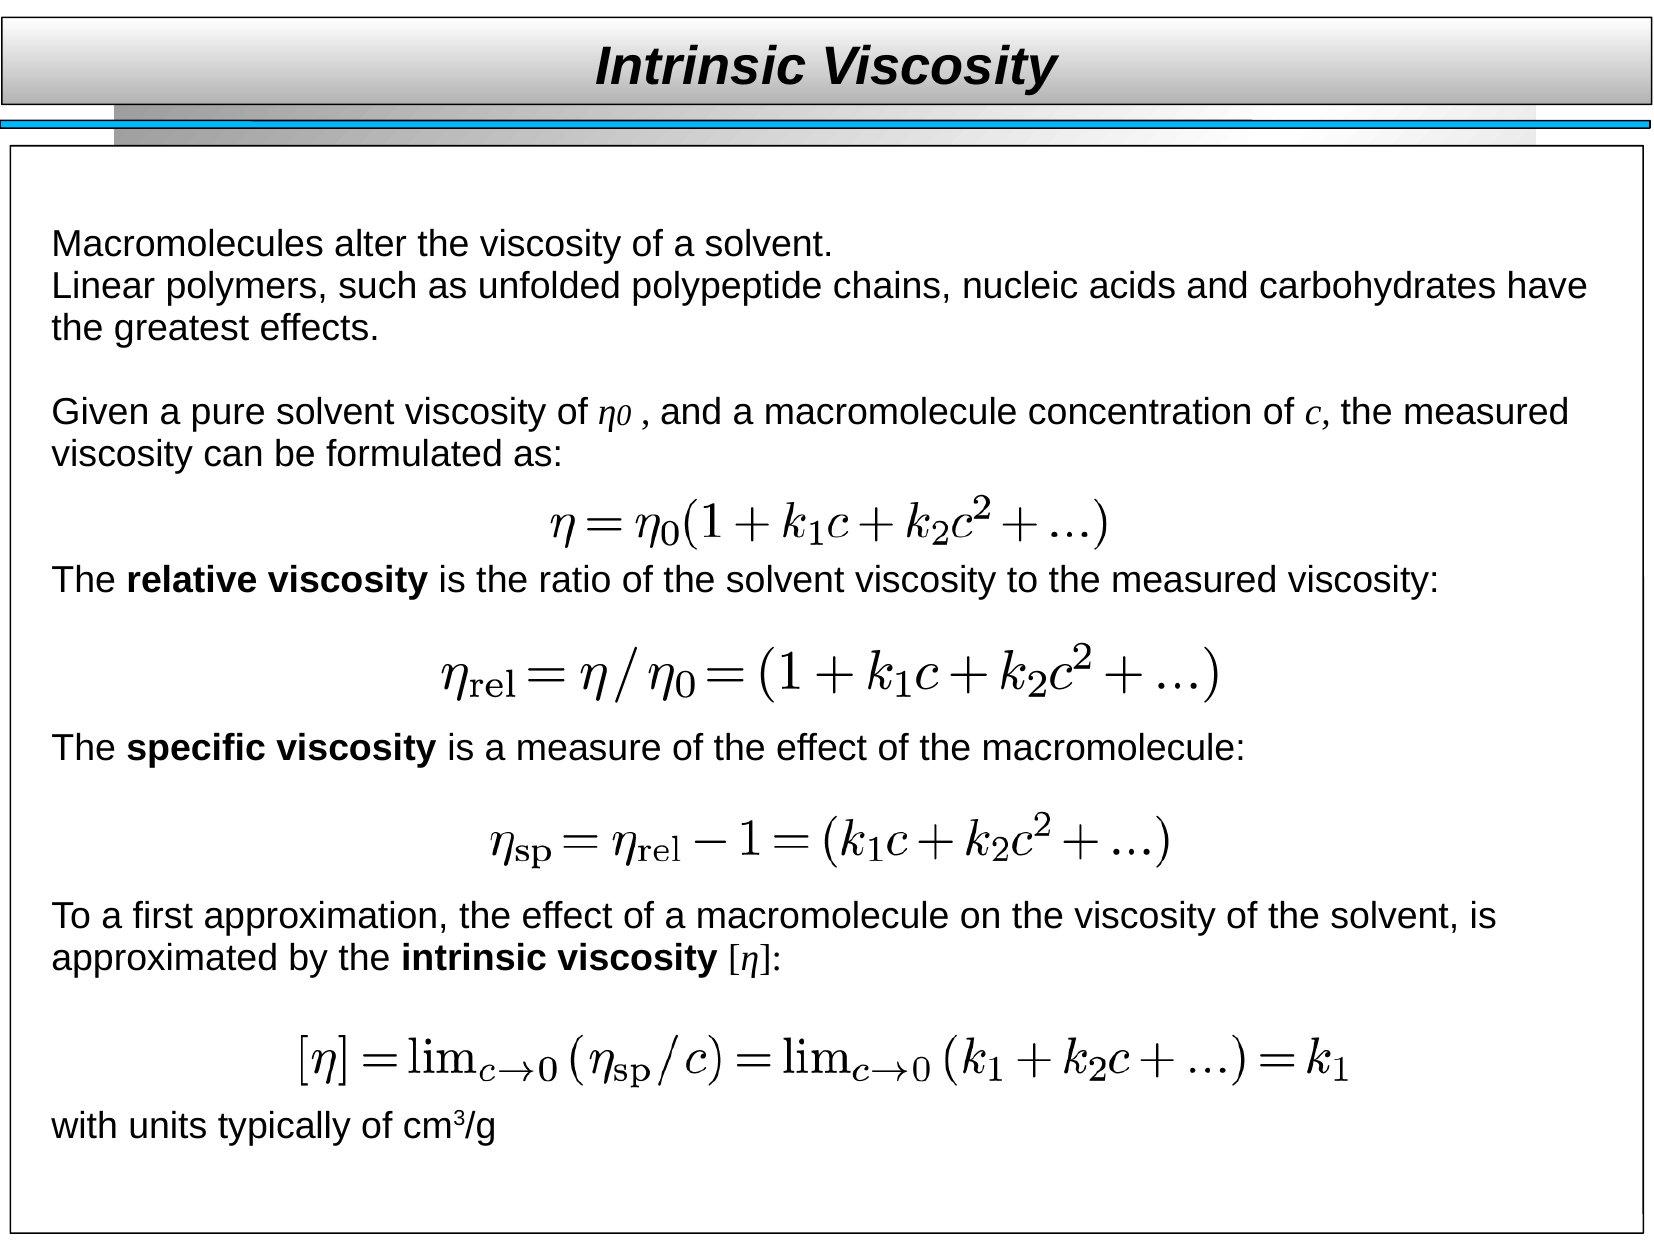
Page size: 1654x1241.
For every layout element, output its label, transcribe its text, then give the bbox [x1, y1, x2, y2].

text_box Macromolecules alter the viscosity of a solvent. Linear polymers, such as unfolded polypeptide chains, nucleic acids and carbohydrates have the greatest effects. Given a pure solvent viscosity of η0 , and a macromolecule concentration of c, the measured viscosity can be formulated as: The relative viscosity is the ratio of the solvent viscosity to the measured viscosity: The specific viscosity is a measure of the effect of the macromolecule: To a first approximation, the effect of a macromolecule on the viscosity of the solvent, is approximated by the intrinsic viscosity [η]: with units typically of cm3/g [36, 215, 1617, 1169]
picture [293, 1027, 1361, 1092]
picture [481, 807, 1172, 874]
text_box [0, 120, 1651, 129]
text_box [10, 145, 1644, 1234]
picture [538, 493, 1116, 559]
text_box Intrinsic Viscosity [1, 17, 1652, 105]
picture [432, 640, 1222, 709]
